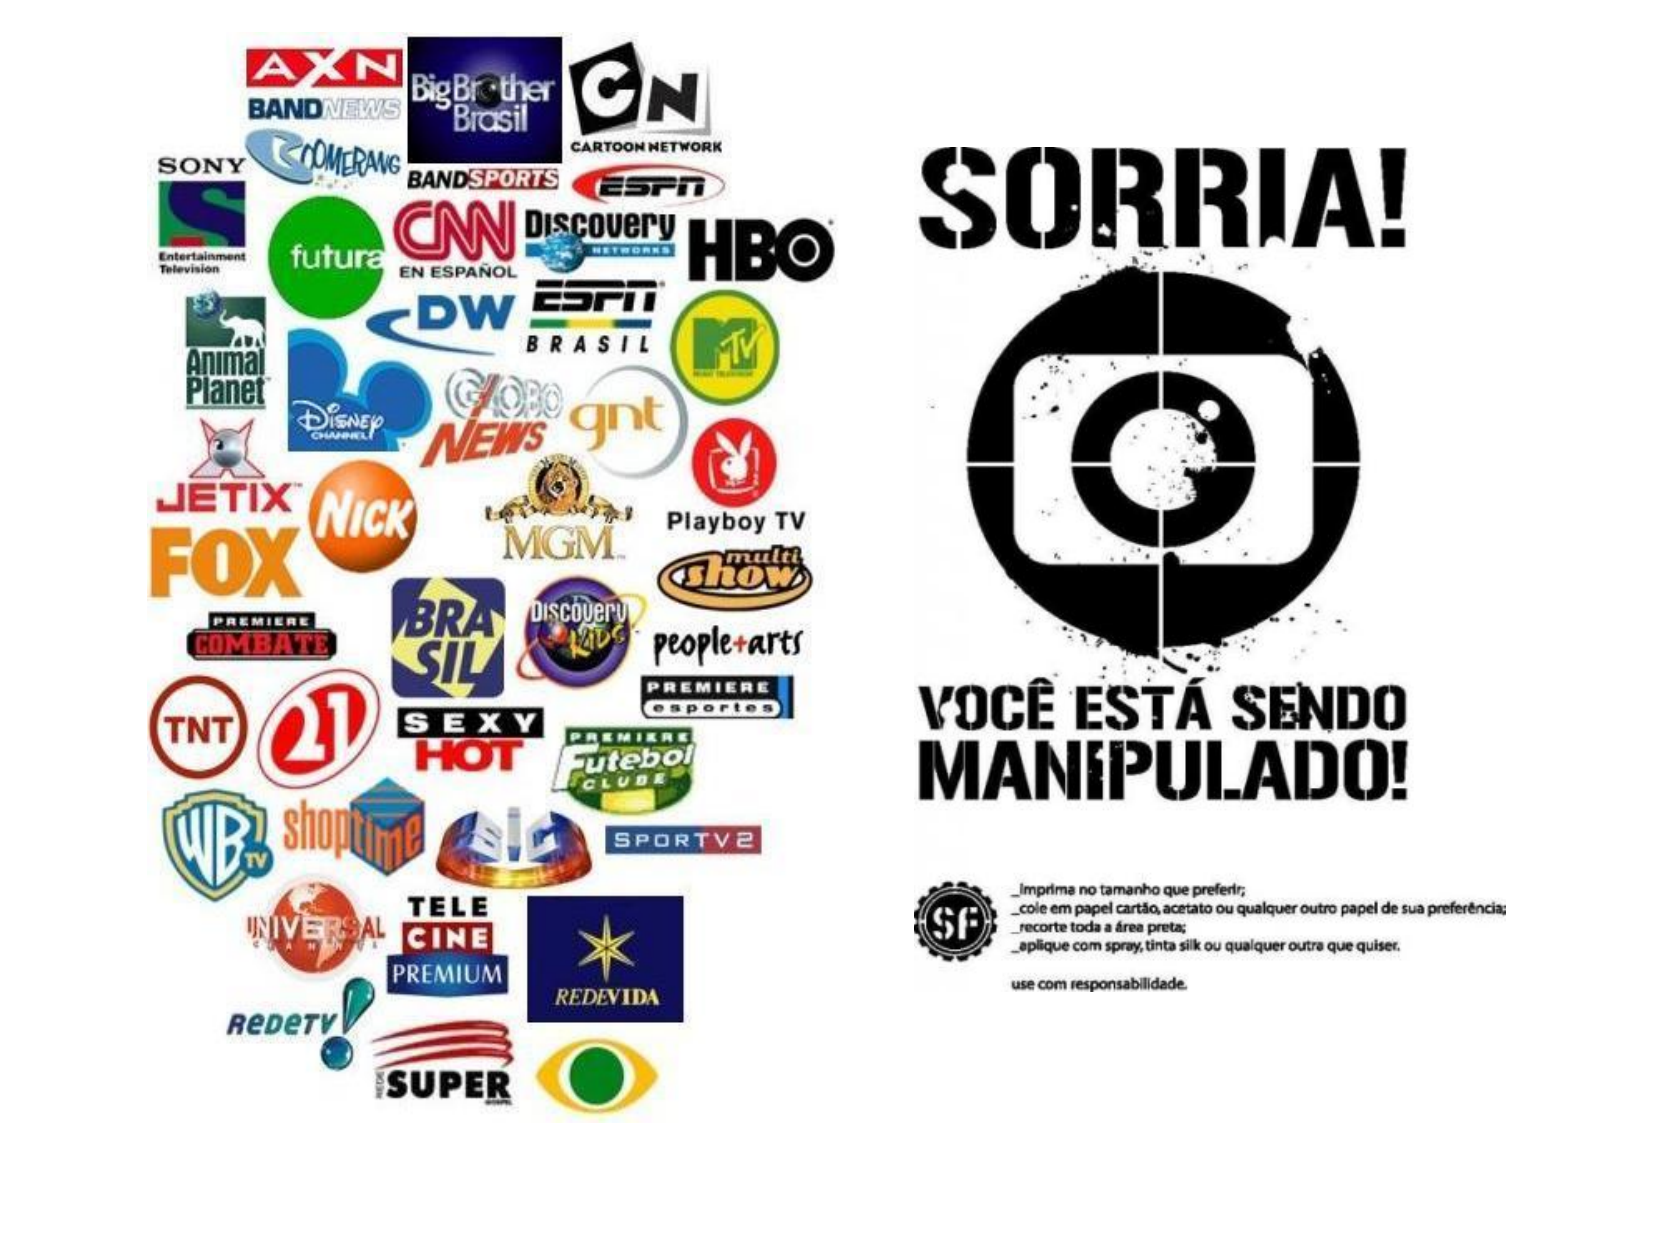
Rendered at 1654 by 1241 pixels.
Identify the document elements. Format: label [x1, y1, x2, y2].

picture [147, 32, 840, 1123]
picture [914, 147, 1506, 992]
